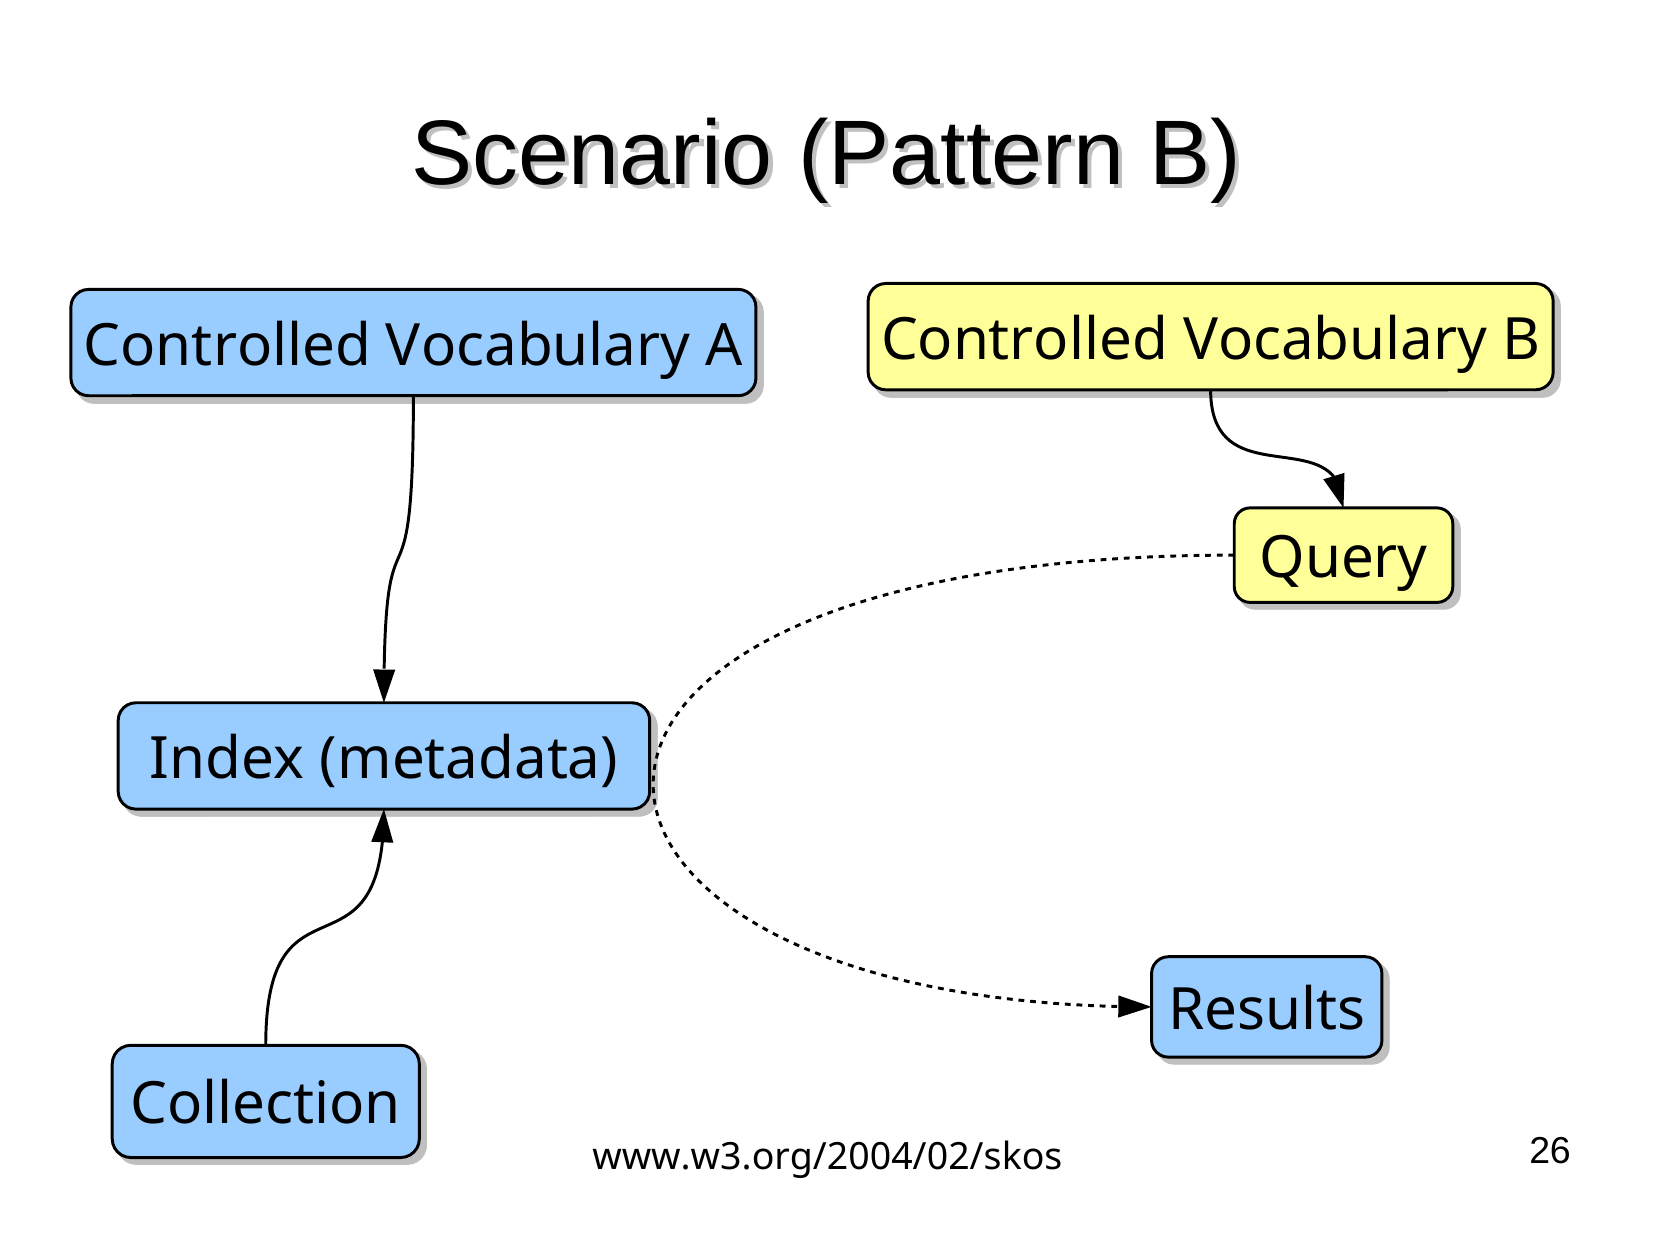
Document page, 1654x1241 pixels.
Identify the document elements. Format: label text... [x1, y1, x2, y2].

text_box Controlled Vocabulary B [868, 283, 1554, 390]
text_box Controlled Vocabulary A [70, 289, 756, 396]
text_box Results [1151, 956, 1382, 1058]
text_box Query [1234, 507, 1453, 603]
text_box Index (metadata) [118, 702, 650, 810]
title Scenario (Pattern B) [82, 49, 1571, 257]
text_box Collection [112, 1045, 420, 1158]
